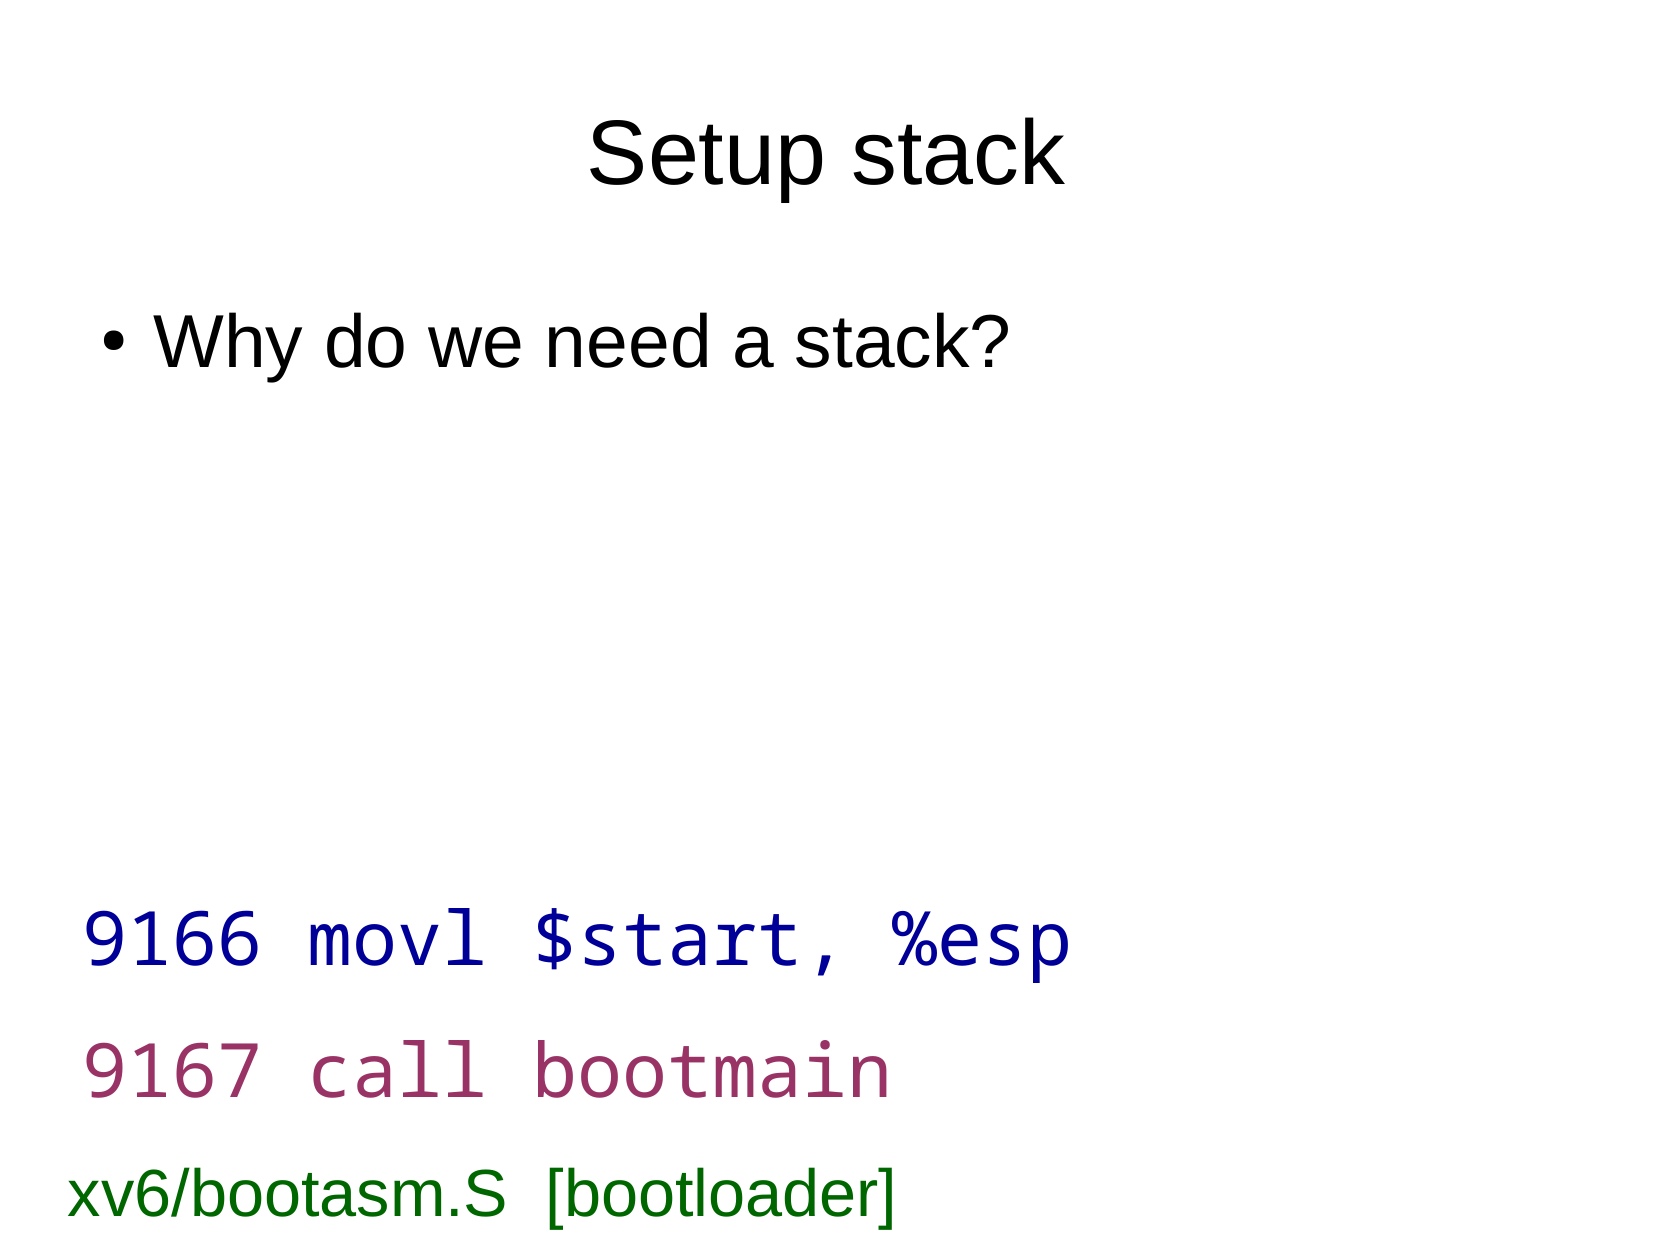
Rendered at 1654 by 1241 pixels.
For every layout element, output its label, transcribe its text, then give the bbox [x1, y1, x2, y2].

title Setup stack [82, 49, 1571, 257]
list Why do we need a stack? 9166 movl $start, %esp 9167 call bootmain [82, 300, 1571, 1163]
text_box xv6/bootasm.S [bootloader] [53, 1148, 938, 1238]
